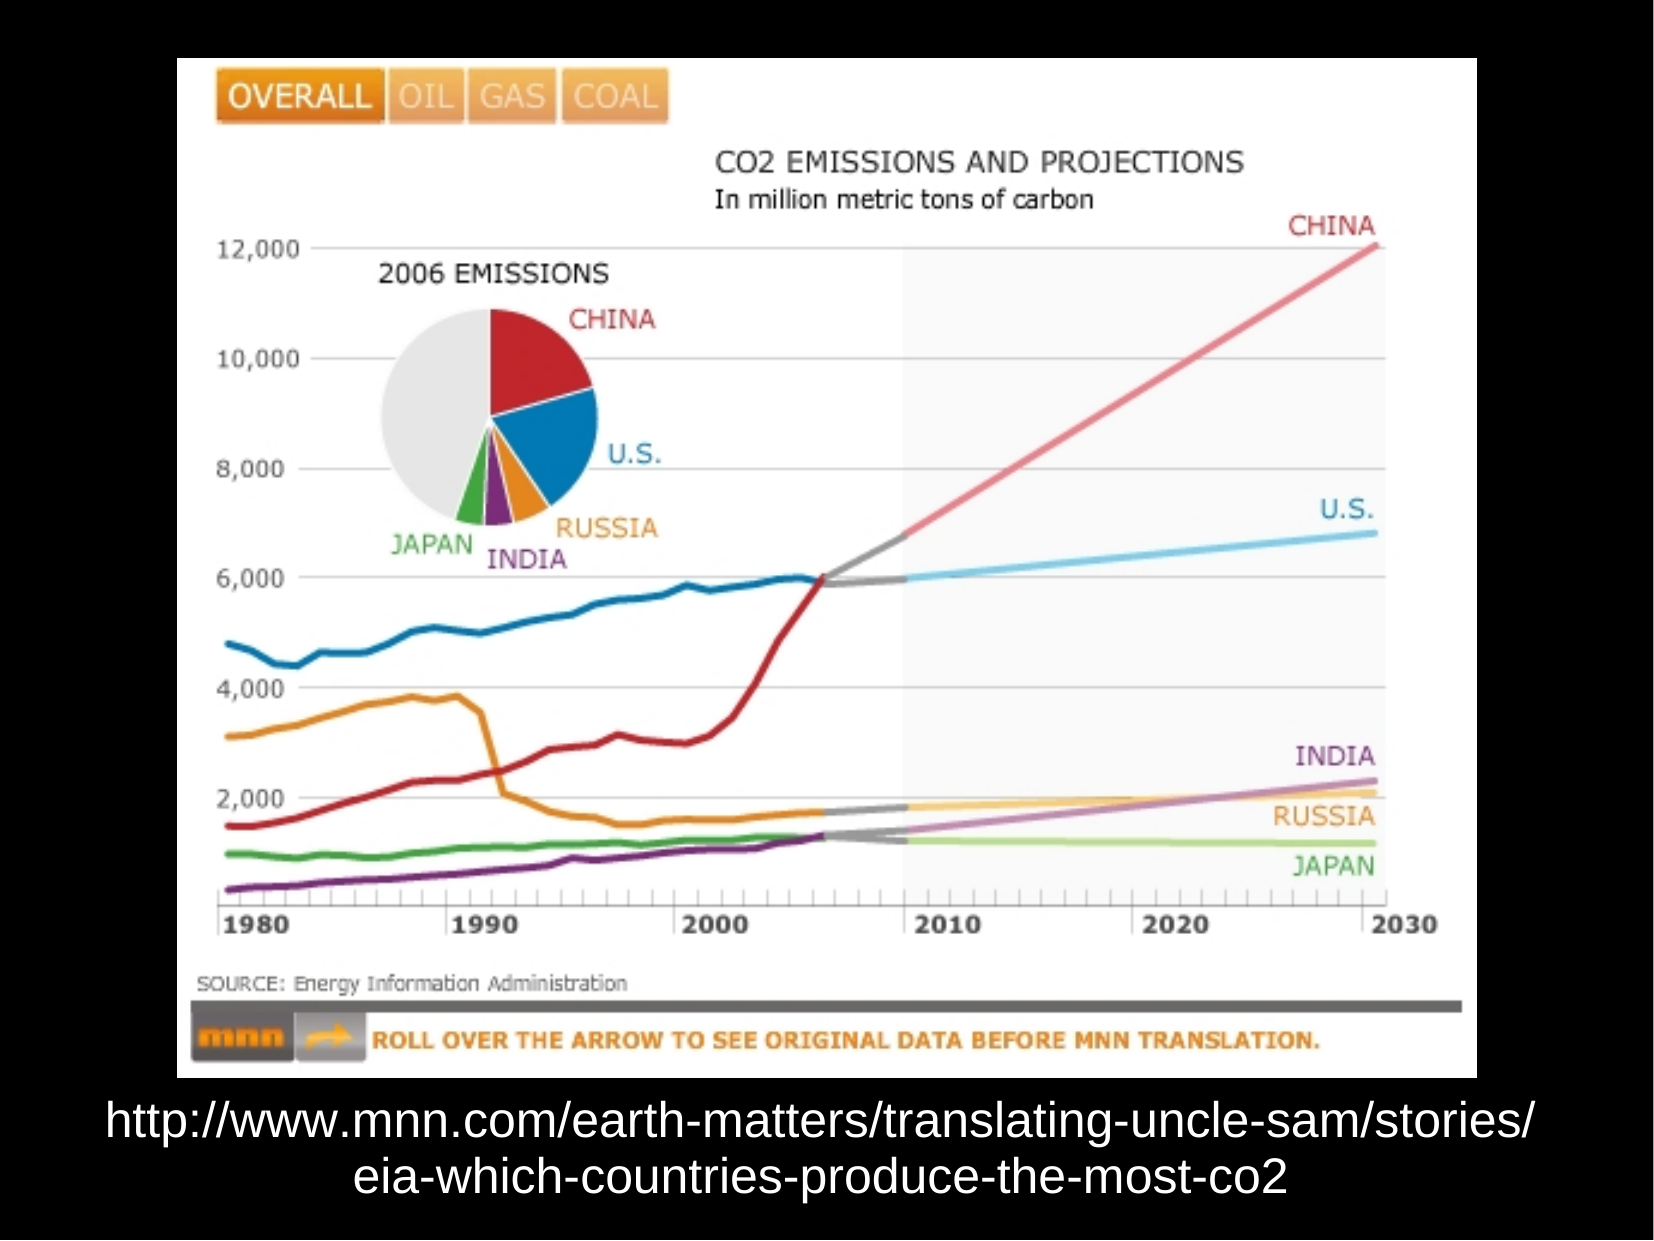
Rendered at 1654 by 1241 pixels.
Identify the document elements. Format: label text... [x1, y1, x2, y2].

picture [177, 58, 1477, 1078]
subtitle http://www.mnn.com/earth-matters/translating-uncle-sam/stories/eia-which-countries-produce-the-most-co2 [76, 1086, 1565, 1211]
